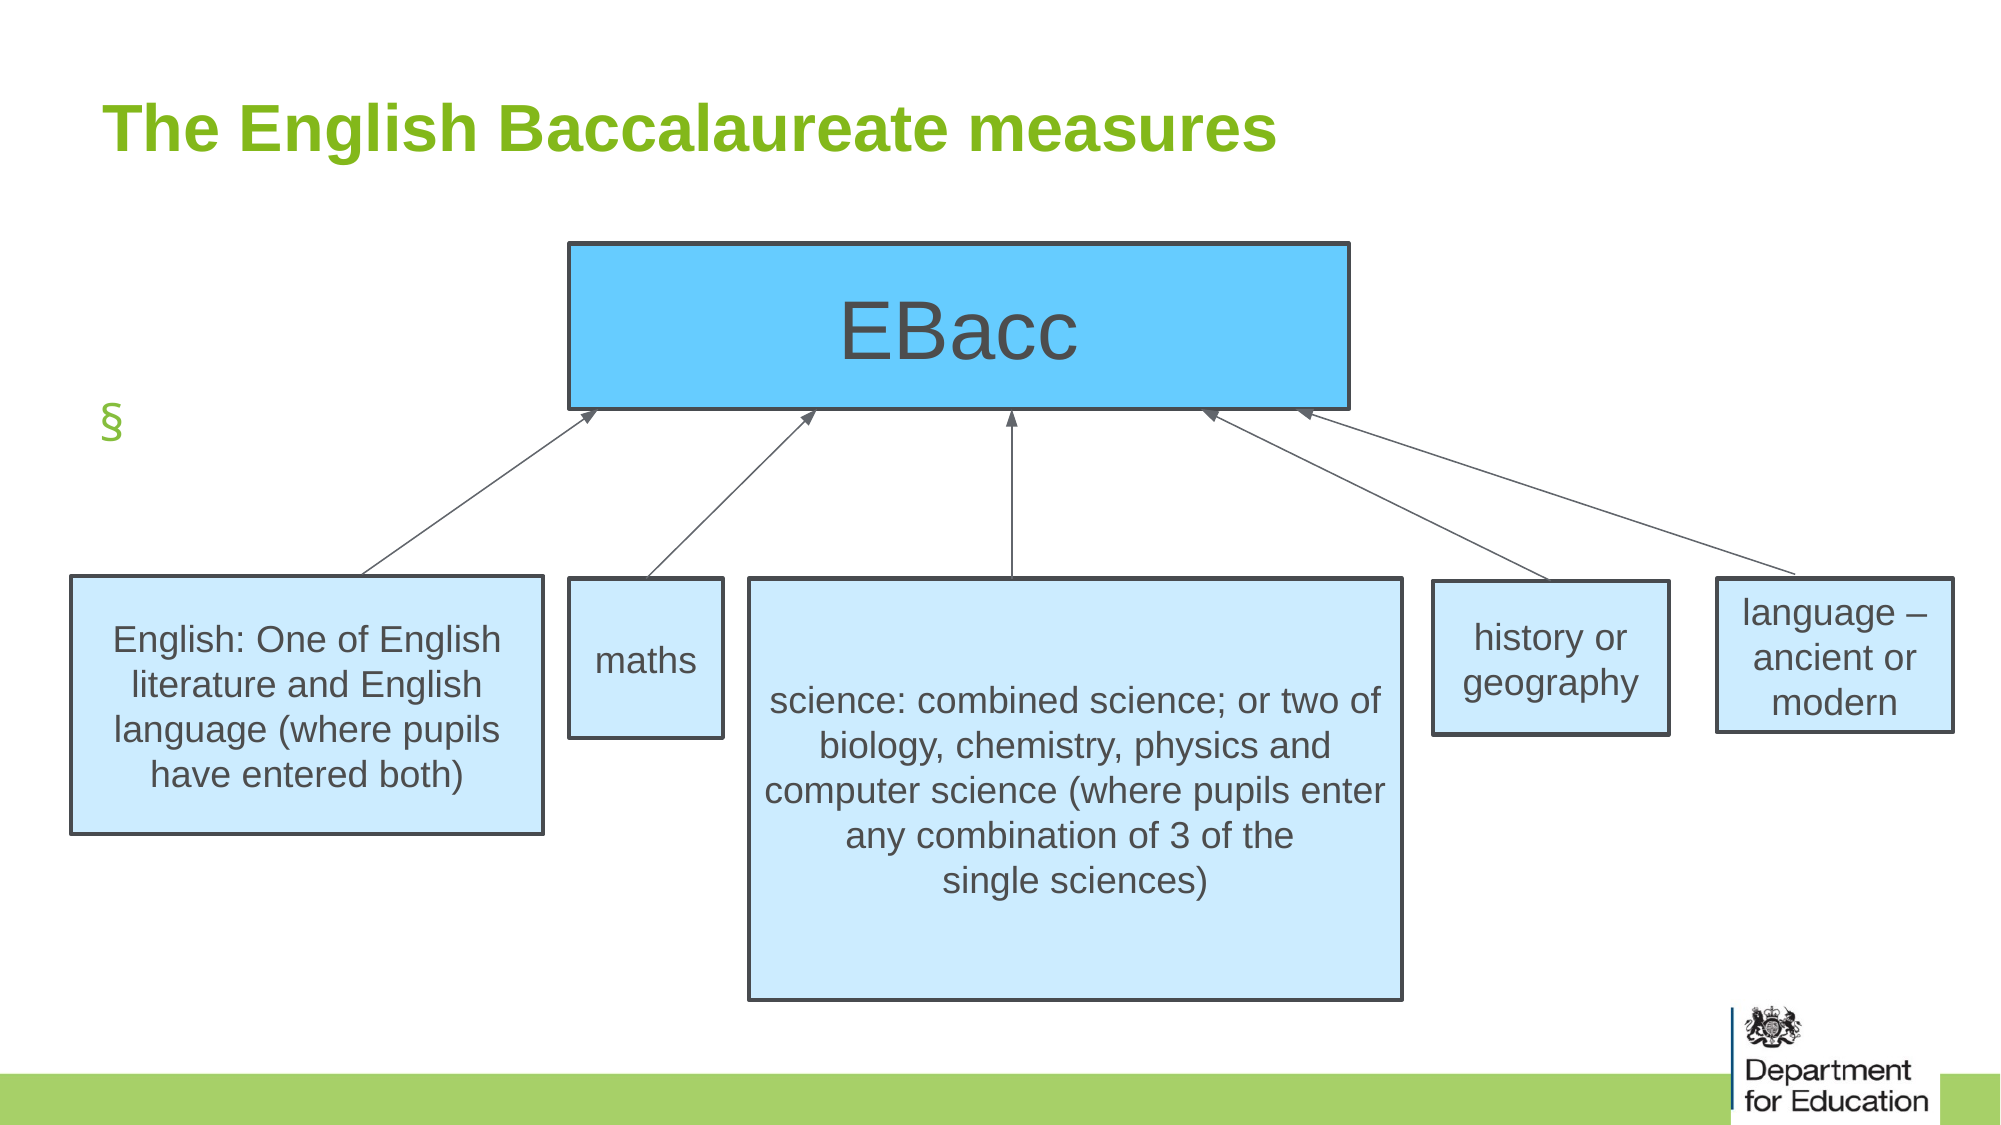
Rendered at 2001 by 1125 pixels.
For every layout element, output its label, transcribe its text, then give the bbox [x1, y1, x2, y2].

picture [1730, 999, 1941, 1125]
text_box EBacc [569, 244, 1349, 409]
title The English Baccalaureate measures [102, 78, 1922, 173]
text_box history or geography [1433, 581, 1669, 734]
text_box English: One of English literature and English language (where pupils have entered both) [71, 576, 543, 834]
text_box maths [569, 578, 723, 738]
text_box language – ancient or modern [1717, 579, 1953, 732]
list [99, 154, 1900, 949]
text_box science: combined science; or two of biology, chemistry, physics and computer science (where pupils enter any combination of 3 of the single sciences) [749, 579, 1402, 1000]
